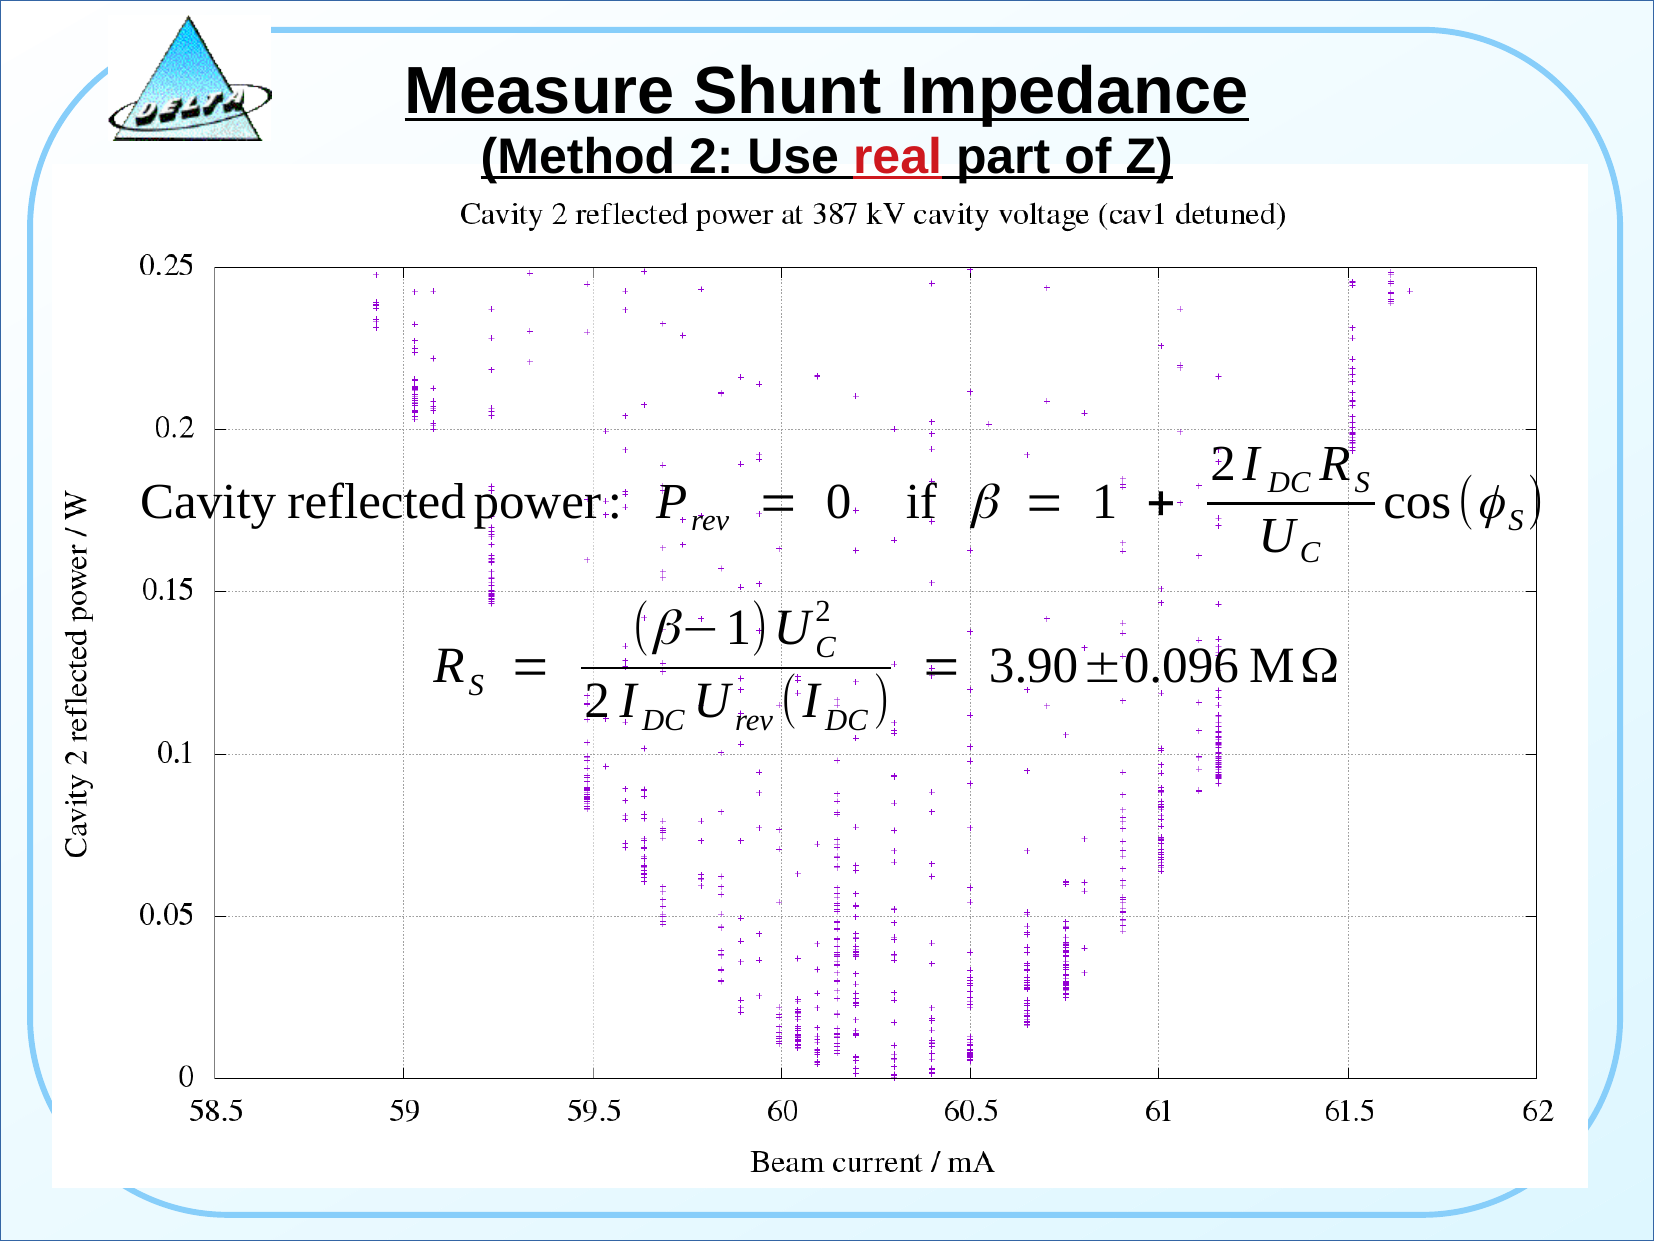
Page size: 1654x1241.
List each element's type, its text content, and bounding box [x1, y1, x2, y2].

text_box Measure Shunt Impedance (Method 2: Use real part of Z) [389, 45, 1264, 192]
picture [52, 164, 1588, 1188]
chart [417, 593, 1353, 738]
picture [107, 14, 272, 141]
chart [127, 436, 1556, 571]
text_box [0, 0, 1654, 1241]
